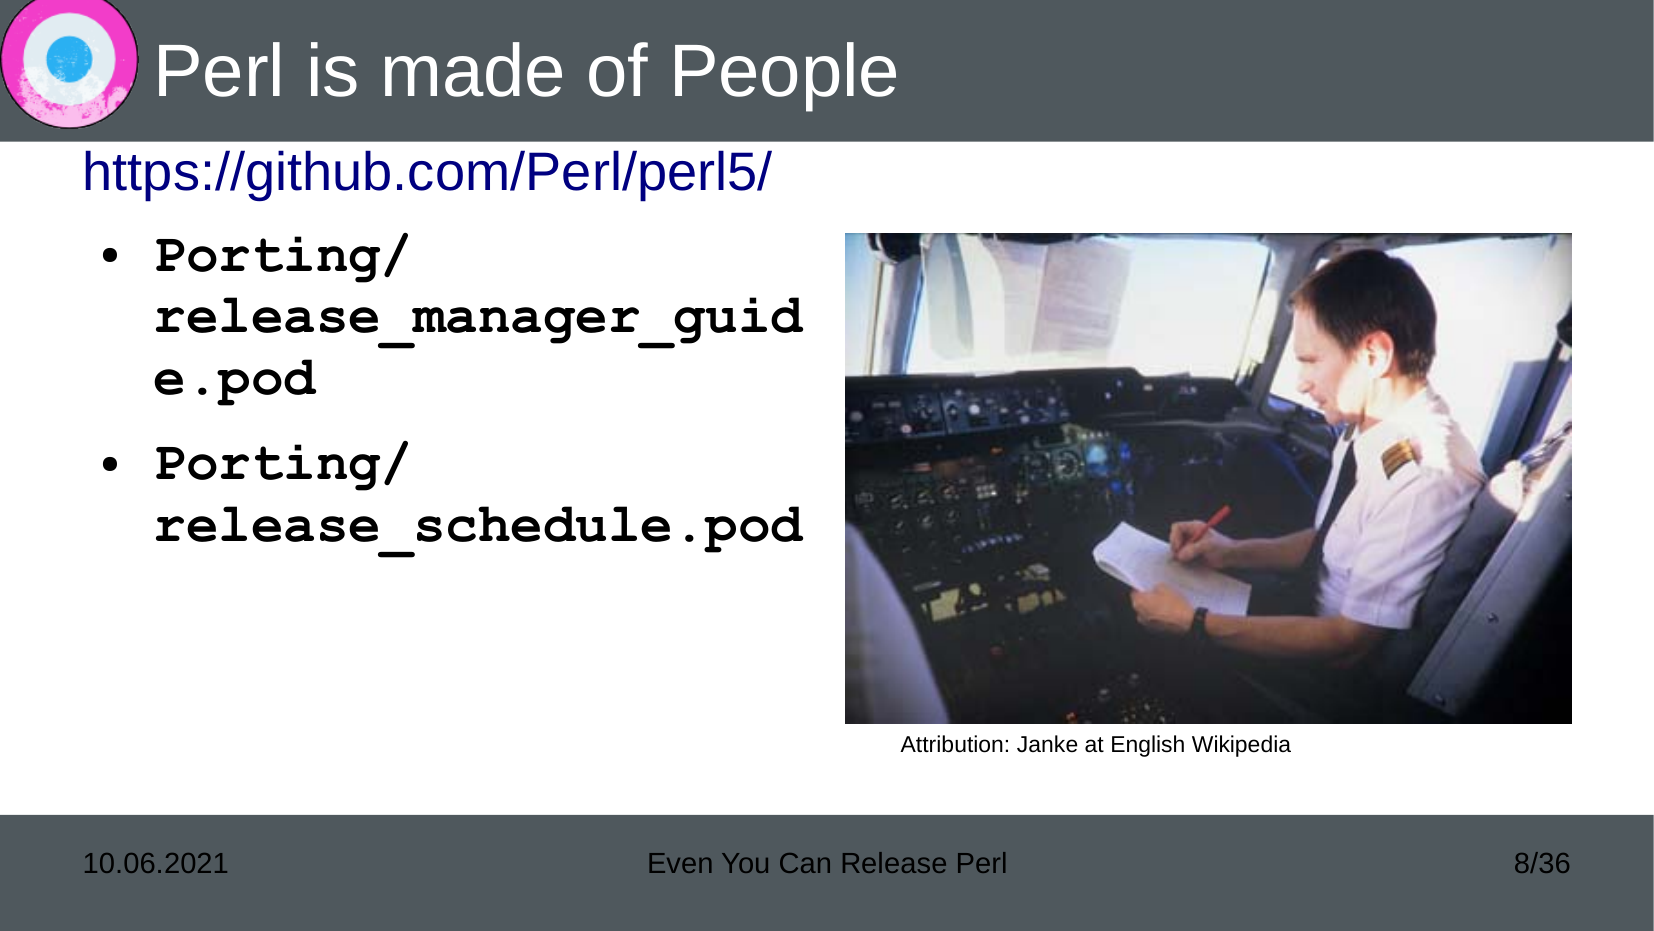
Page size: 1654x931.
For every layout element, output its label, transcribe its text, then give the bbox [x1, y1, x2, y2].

picture [845, 233, 1572, 724]
text_box Attribution: Janke at English Wikipedia [885, 724, 1524, 768]
picture [0, 0, 228, 148]
title Perl is made of People [153, 5, 1654, 136]
list https://github.com/Perl/perl5/ Porting/release_manager_guide.pod Porting/release_schedule.pod [82, 141, 809, 815]
